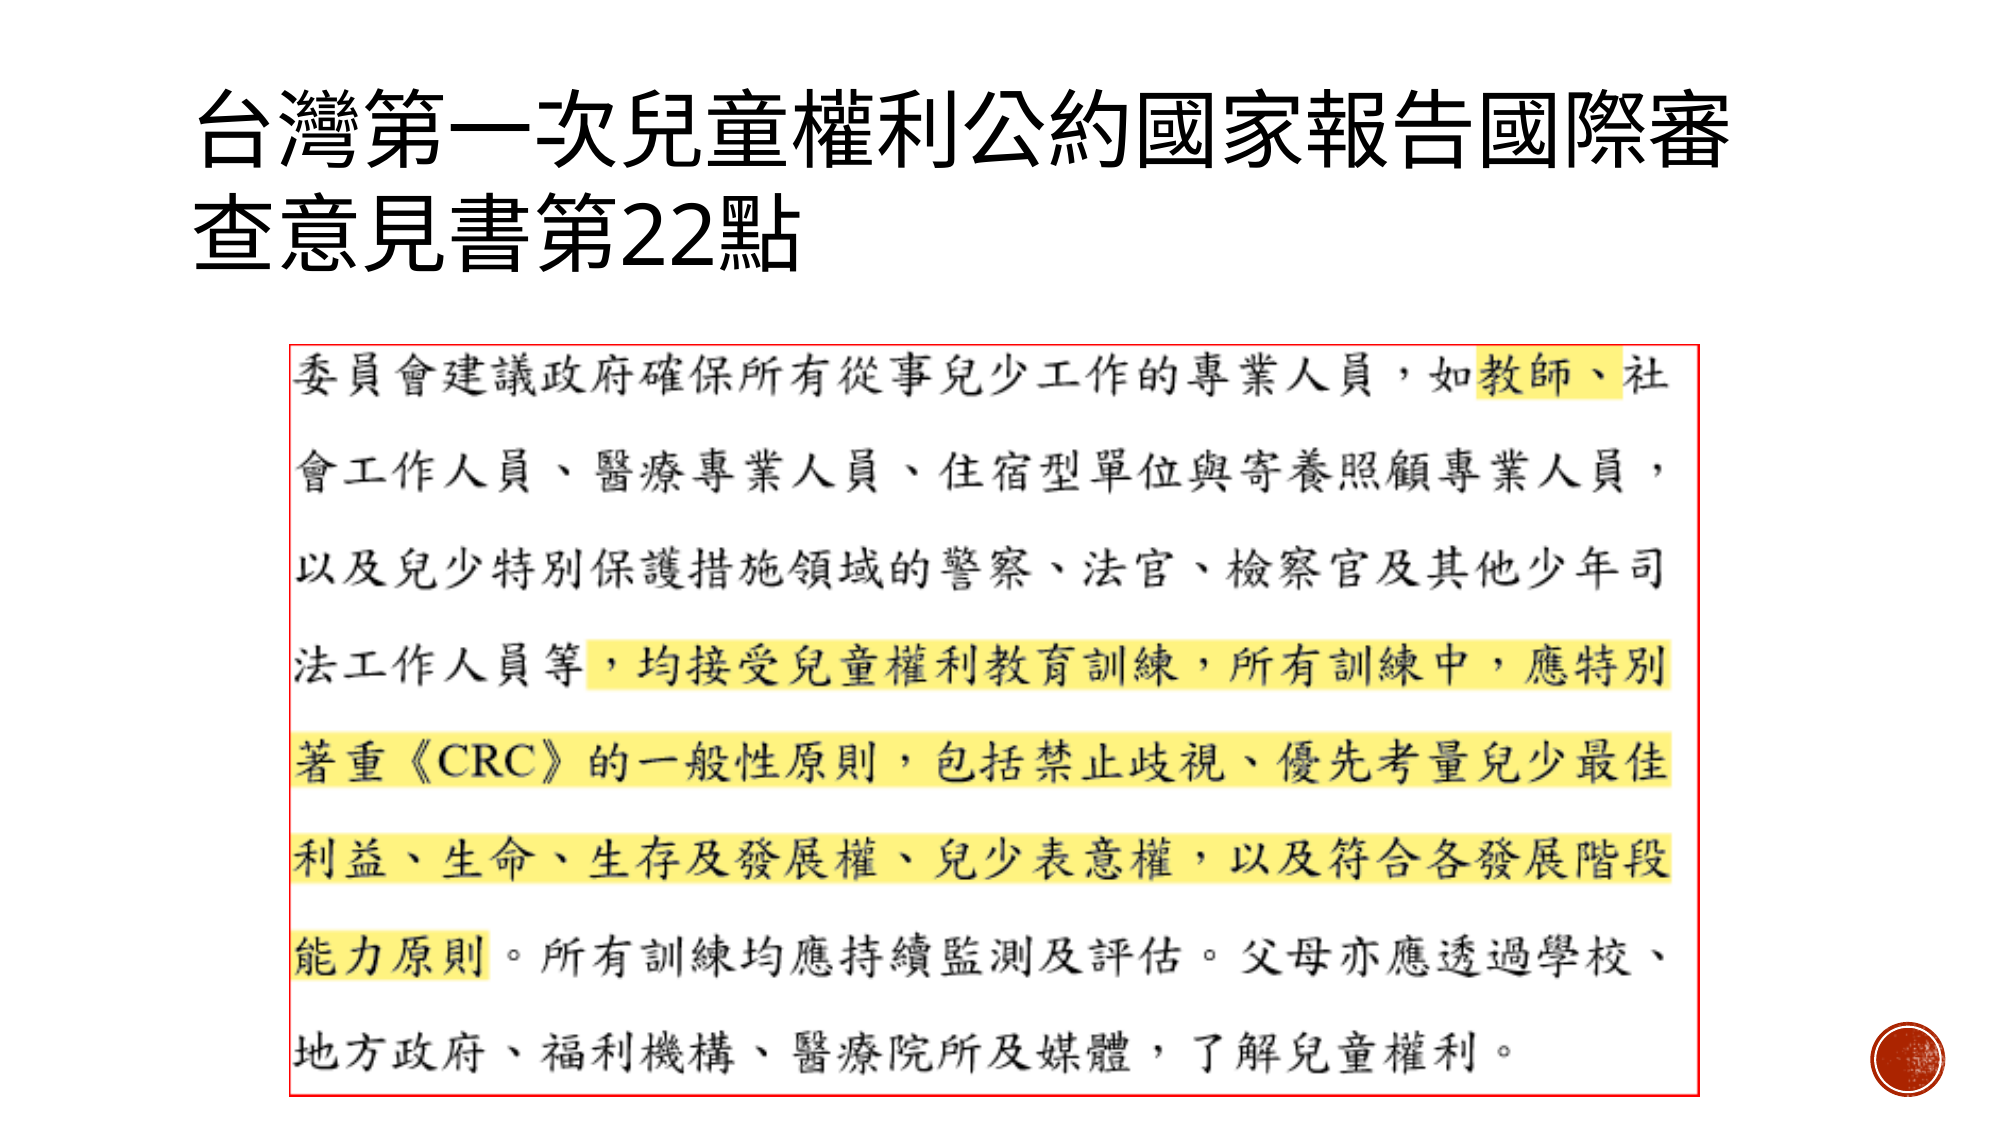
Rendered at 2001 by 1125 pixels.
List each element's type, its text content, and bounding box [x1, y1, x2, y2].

title 台灣第一次兒童權利公約國家報告國際審查意見書第22點 [175, 79, 1826, 300]
picture [289, 344, 1700, 1097]
